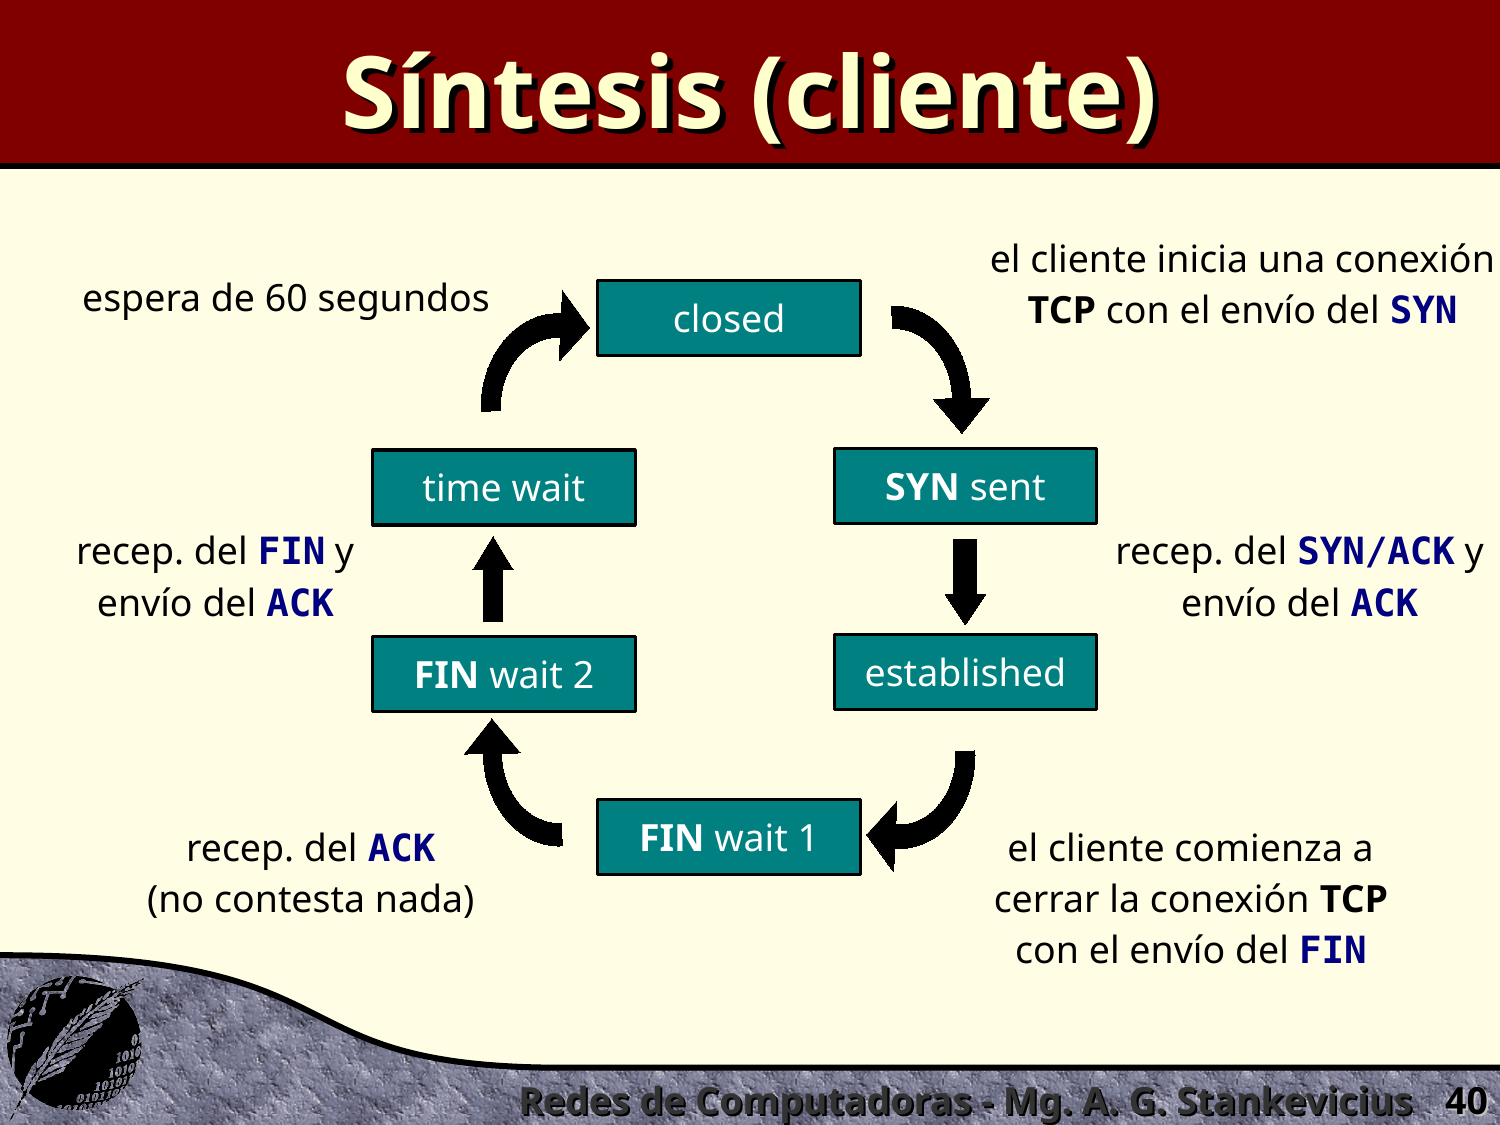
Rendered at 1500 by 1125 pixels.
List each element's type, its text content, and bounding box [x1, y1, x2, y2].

text_box [464, 718, 563, 847]
text_box [866, 750, 976, 872]
text_box recep. del SYN/ACK y envío del ACK [1100, 517, 1500, 637]
text_box established [834, 634, 1097, 710]
text_box SYN sent [834, 448, 1097, 524]
picture [0, 959, 1500, 1125]
title Síntesis (cliente) [15, 5, 1485, 160]
text_box [945, 539, 986, 625]
text_box recep. del ACK (no contesta nada) [132, 814, 484, 934]
picture [1047, 1100, 1054, 1110]
text_box FIN wait 1 [597, 799, 861, 875]
text_box [481, 290, 590, 412]
picture [790, 1100, 795, 1110]
text_box time wait [372, 450, 636, 526]
text_box closed [597, 280, 861, 356]
text_box el cliente comienza a cerrar la conexión TCP con el envío del FIN [978, 814, 1406, 986]
text_box espera de 60 segundos [67, 263, 494, 331]
text_box el cliente inicia una conexión TCP con el envío del SYN [975, 224, 1499, 345]
text_box recep. del FIN y envío del ACK [61, 517, 373, 638]
text_box [472, 536, 514, 622]
text_box [891, 306, 990, 434]
text_box FIN wait 2 [372, 636, 636, 712]
